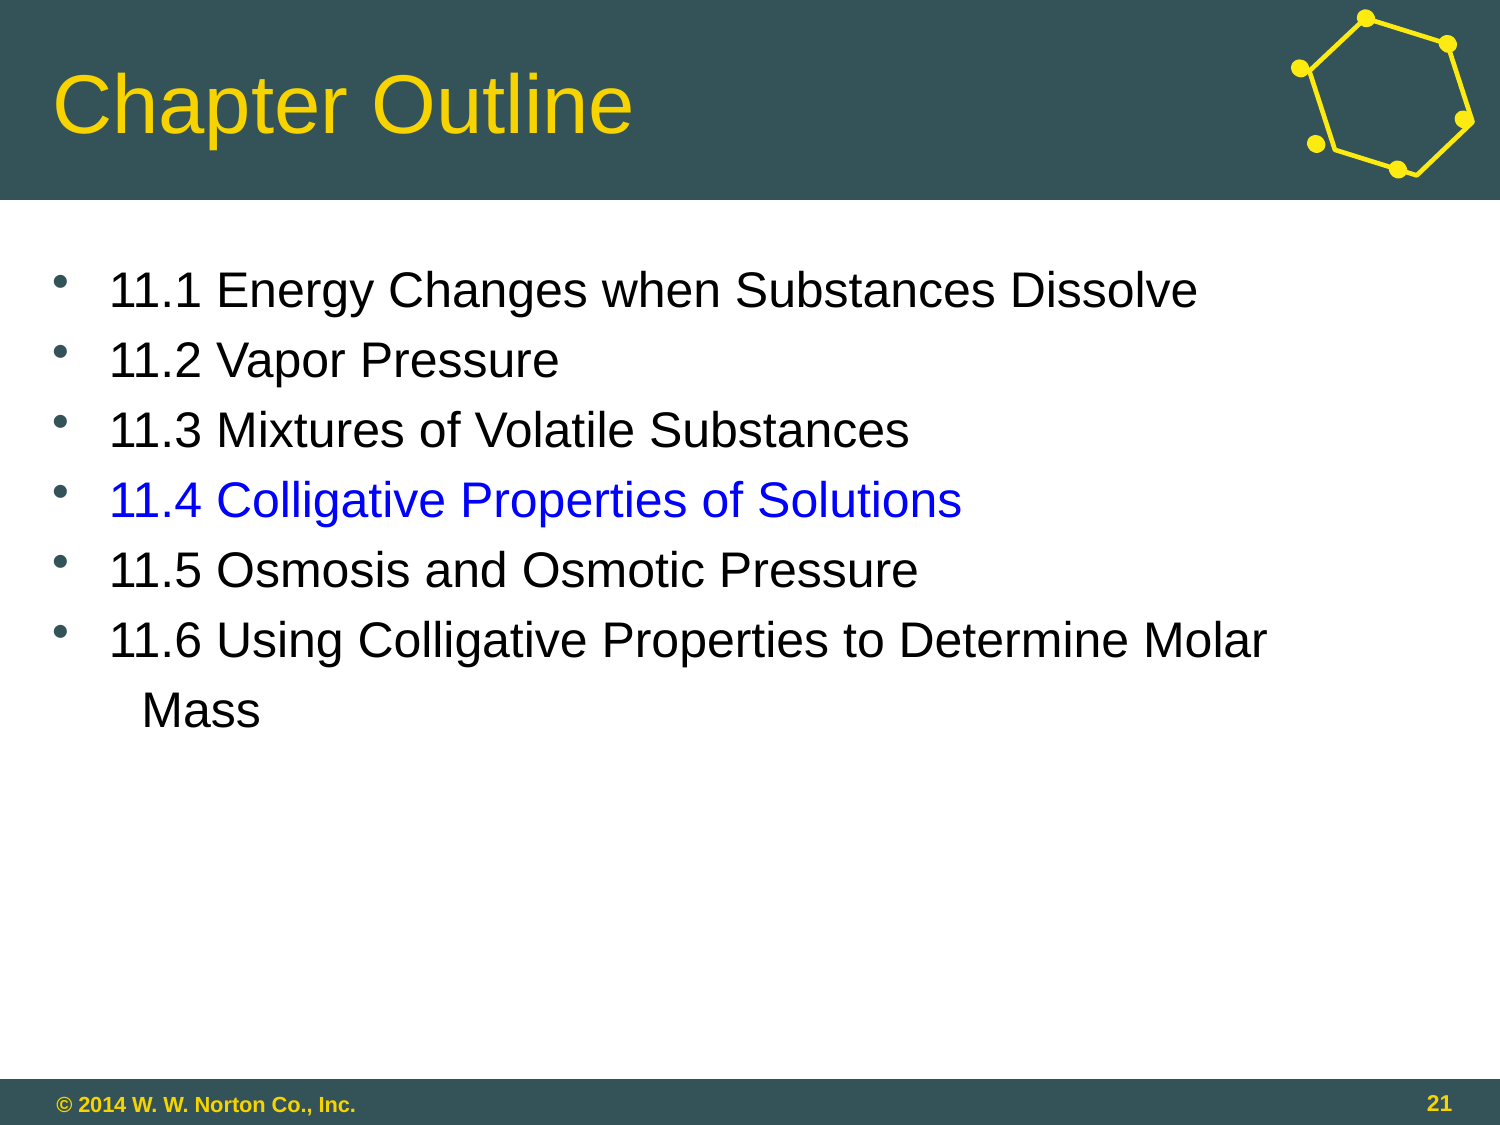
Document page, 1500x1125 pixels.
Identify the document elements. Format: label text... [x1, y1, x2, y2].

slide_number <number> [1408, 1085, 1468, 1120]
title Chapter Outline [37, 12, 1118, 188]
list 11.1 Energy Changes when Substances Dissolve 11.2 Vapor Pressure 11.3 Mixtures of Volatile Substances 11.4 Colligative Properties of Solutions 11.5 Osmosis and Osmotic Pressure 11.6 Using Colligative Properties to Determine Molar Mass [37, 249, 1313, 975]
